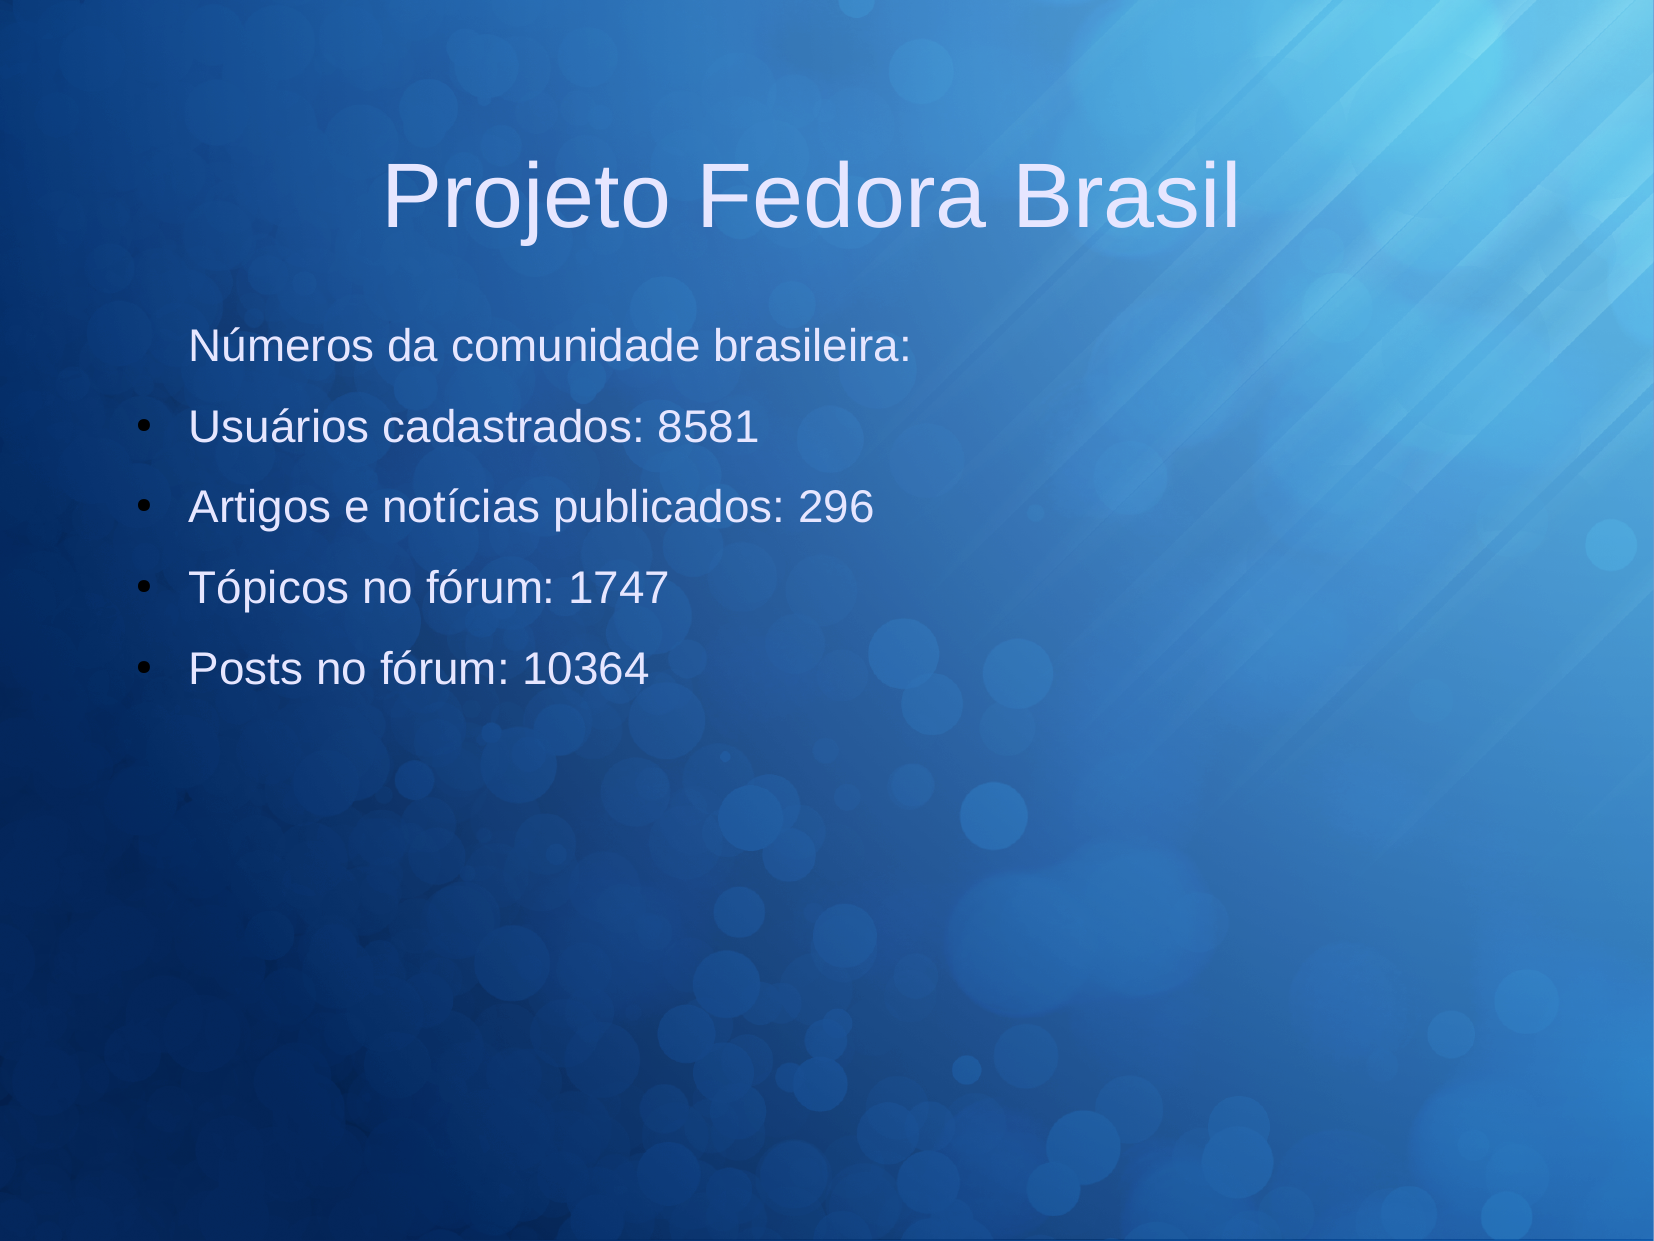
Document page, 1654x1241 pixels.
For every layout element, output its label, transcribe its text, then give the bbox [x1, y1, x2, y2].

list Números da comunidade brasileira: Usuários cadastrados: 8581 Artigos e notícias publicados: 296 Tópicos no fórum: 1747 Posts no fórum: 10364 [118, 319, 1571, 931]
title Projeto Fedora Brasil [118, 112, 1506, 281]
picture [0, 0, 1654, 1241]
